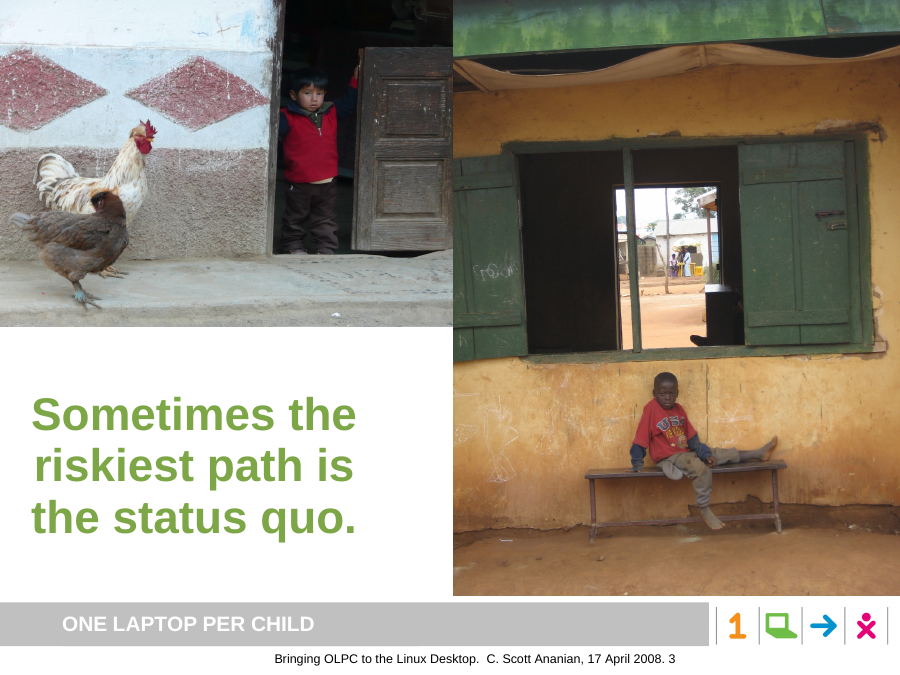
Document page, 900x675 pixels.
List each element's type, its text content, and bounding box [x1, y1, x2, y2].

list Sometimes the riskiest path is the status quo. [13, 388, 376, 601]
picture [0, 0, 900, 596]
picture [709, 598, 897, 654]
